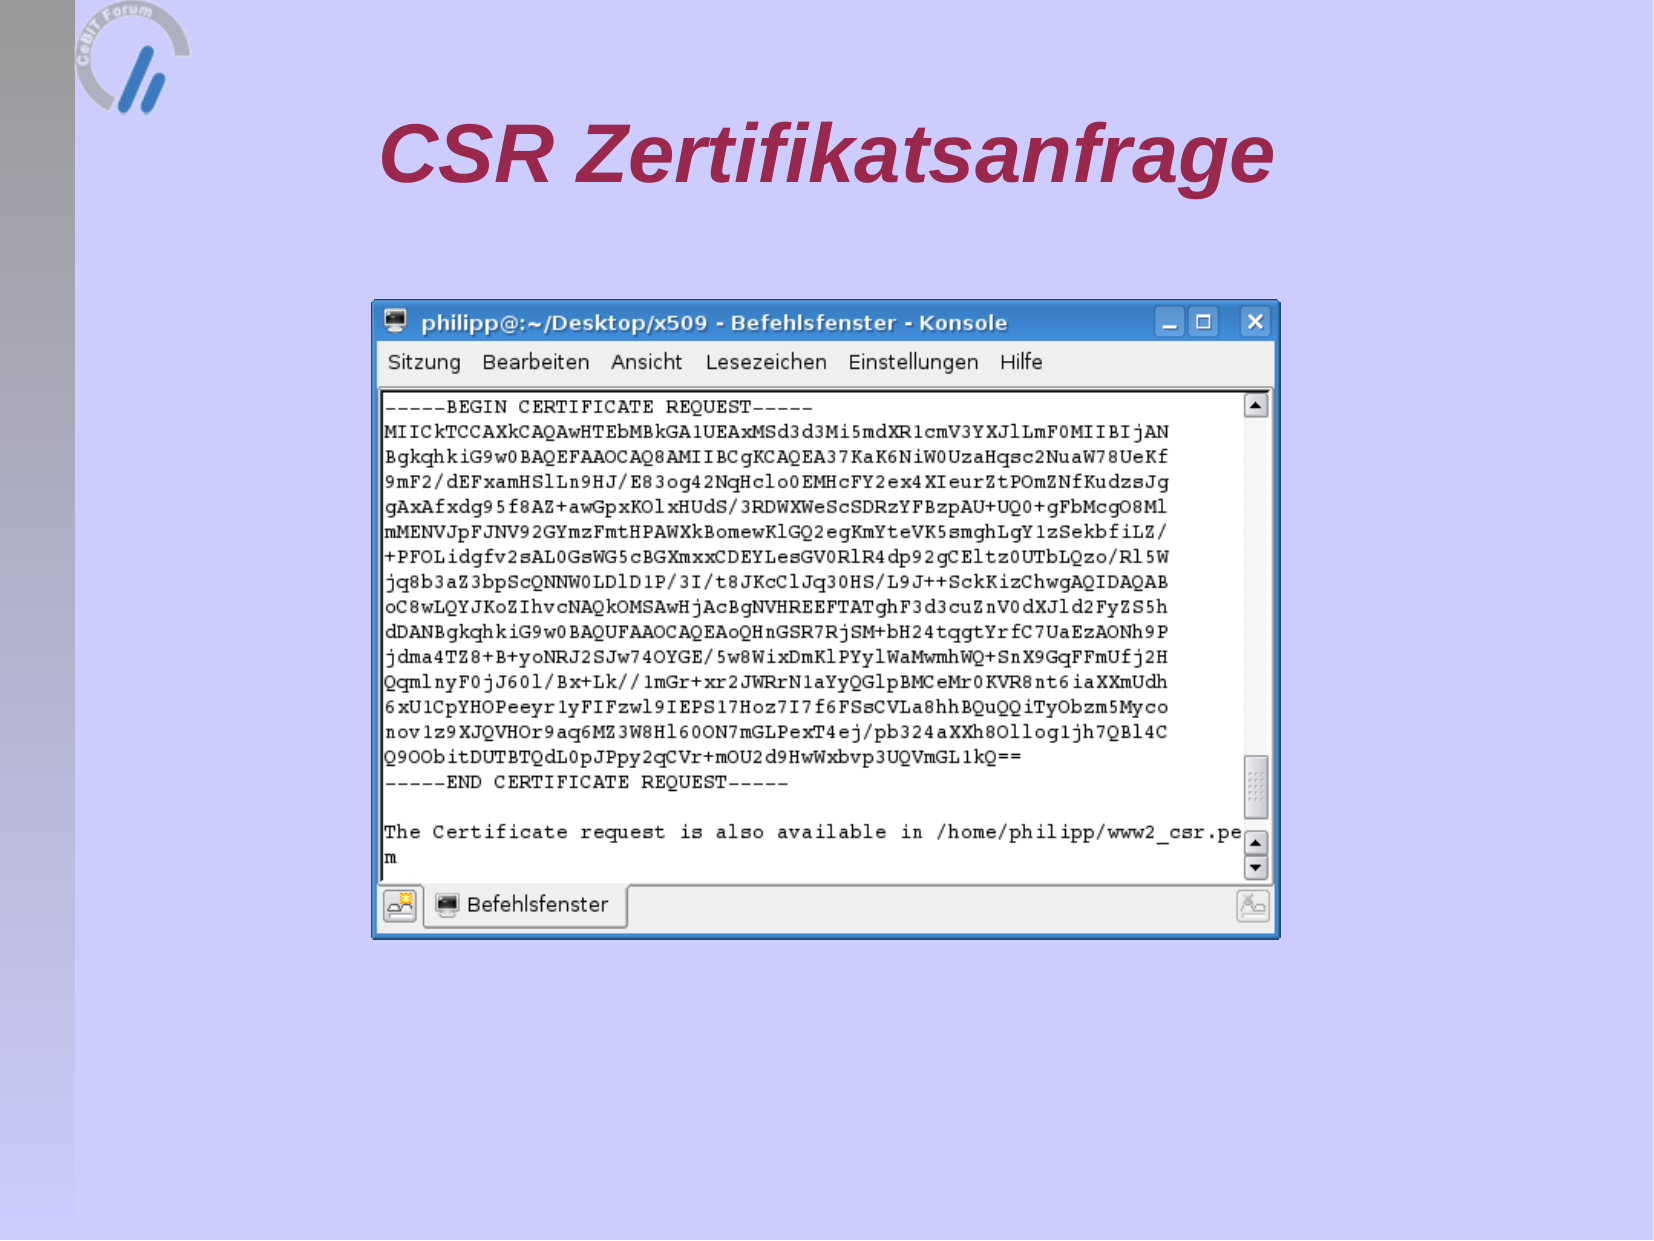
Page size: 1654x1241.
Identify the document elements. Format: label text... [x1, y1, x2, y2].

picture [371, 299, 1281, 940]
title CSR Zertifikatsanfrage [121, 49, 1534, 257]
